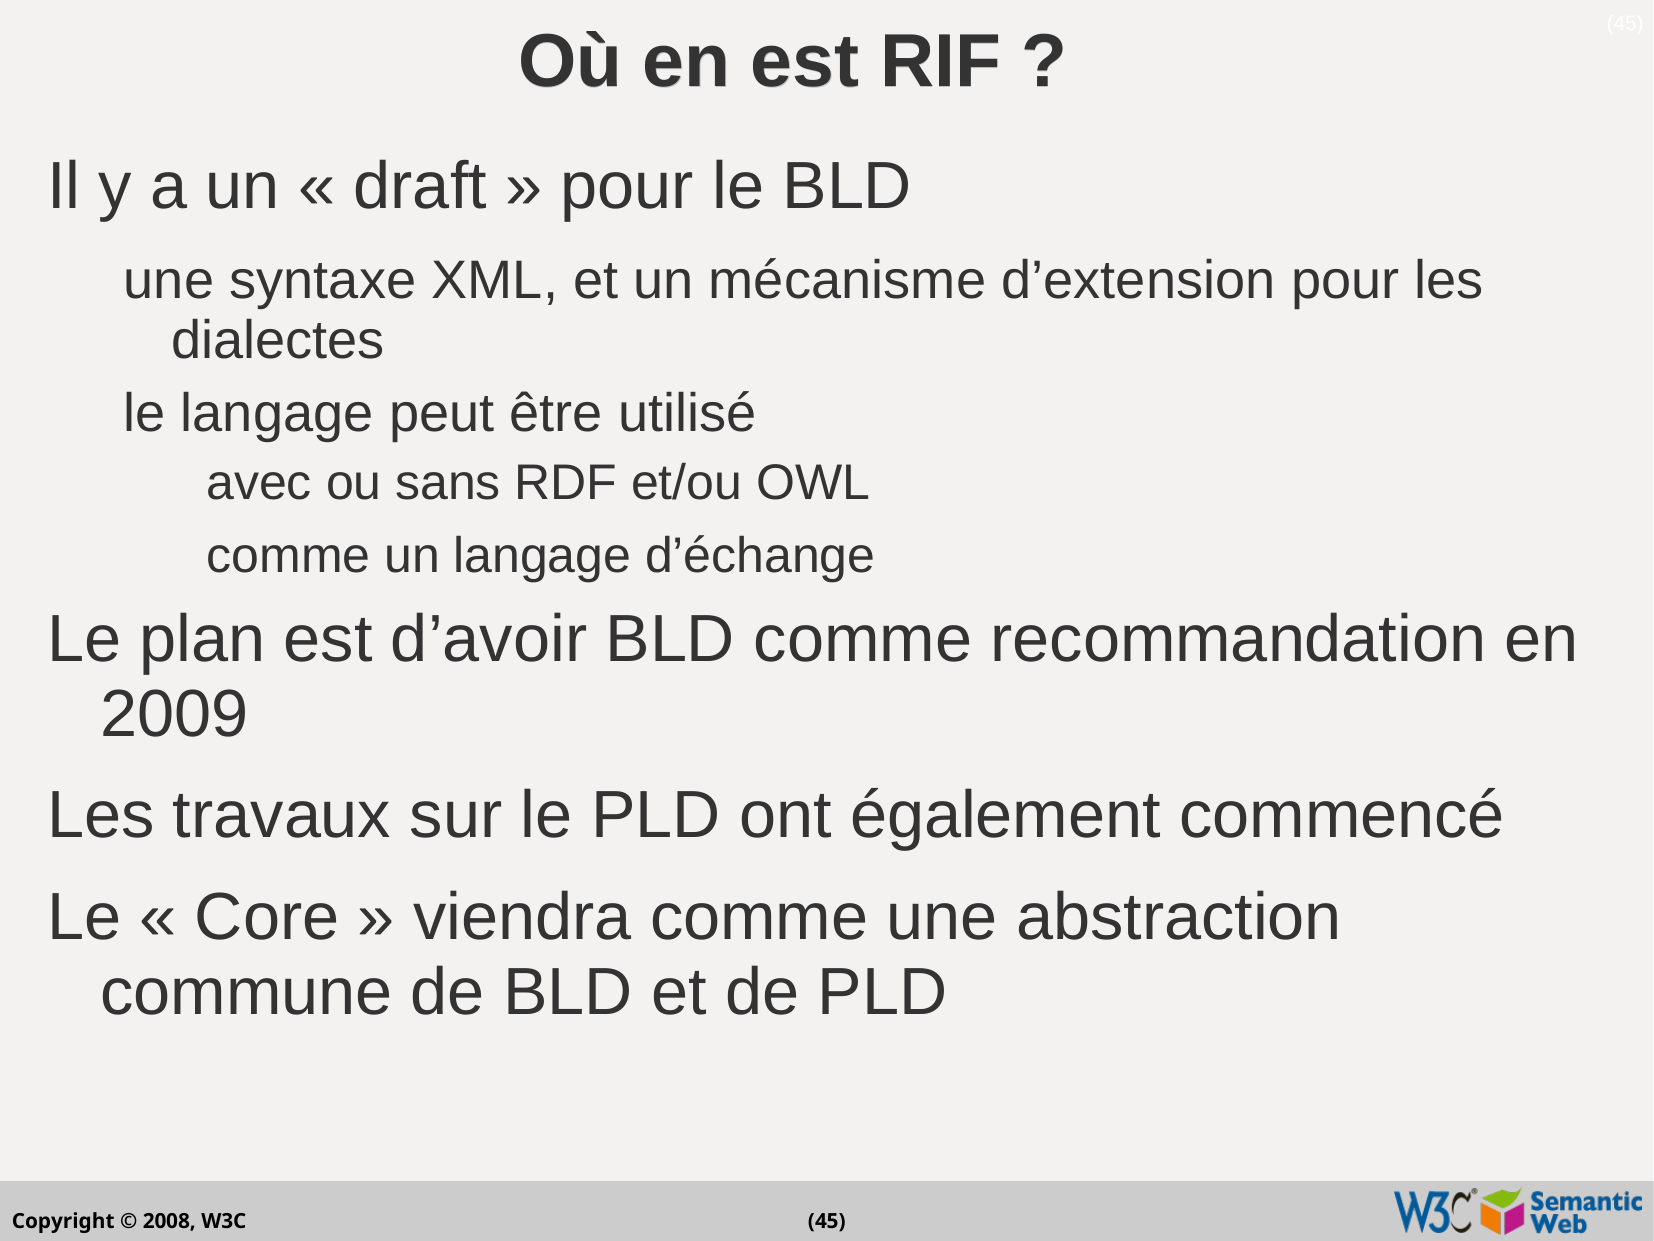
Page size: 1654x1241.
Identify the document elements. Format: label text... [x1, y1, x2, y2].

list Il y a un « draft » pour le BLD une syntaxe XML, et un mécanisme d’extension pour les dialectes le langage peut être utilisé avec ou sans RDF et/ou OWL comme un langage d’échange Le plan est d’avoir BLD comme recommandation en 2009 Les travaux sur le PLD ont également commencé Le « Core » viendra comme une abstraction commune de BLD et de PLD [29, 147, 1624, 1134]
picture [1394, 1185, 1642, 1235]
title Où en est RIF ? [93, 0, 1493, 119]
